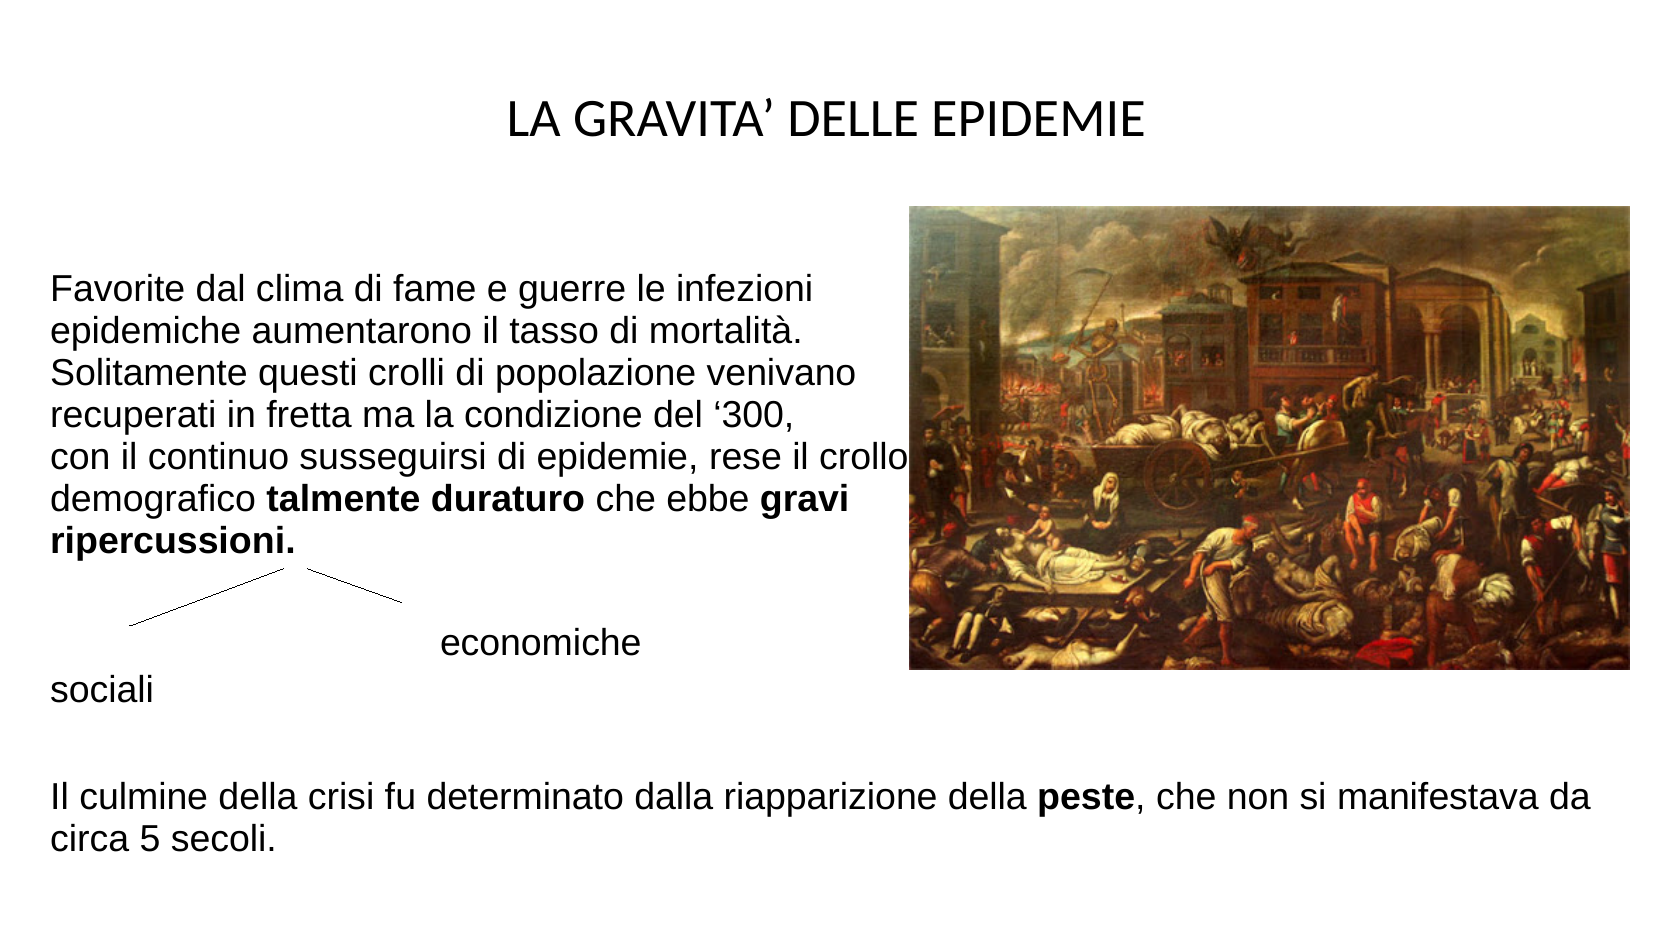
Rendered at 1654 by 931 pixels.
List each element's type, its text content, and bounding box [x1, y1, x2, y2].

text_box sociali [35, 661, 169, 719]
text_box economiche [425, 614, 657, 671]
text_box Favorite dal clima di fame e guerre le infezioni epidemiche aumentarono il tasso di mortalità. Solitamente questi crolli di popolazione venivano recuperati in fretta ma la condizione del ‘300, con il continuo susseguirsi di epidemie, rese il crollo demografico talmente duraturo che ebbe gravi ripercussioni. [35, 259, 924, 569]
title LA GRAVITA’ DELLE EPIDEMIE [82, 37, 1571, 193]
picture [909, 206, 1630, 670]
text_box Il culmine della crisi fu determinato dalla riapparizione della peste, che non si manifestava da circa 5 secoli. [35, 767, 1617, 867]
